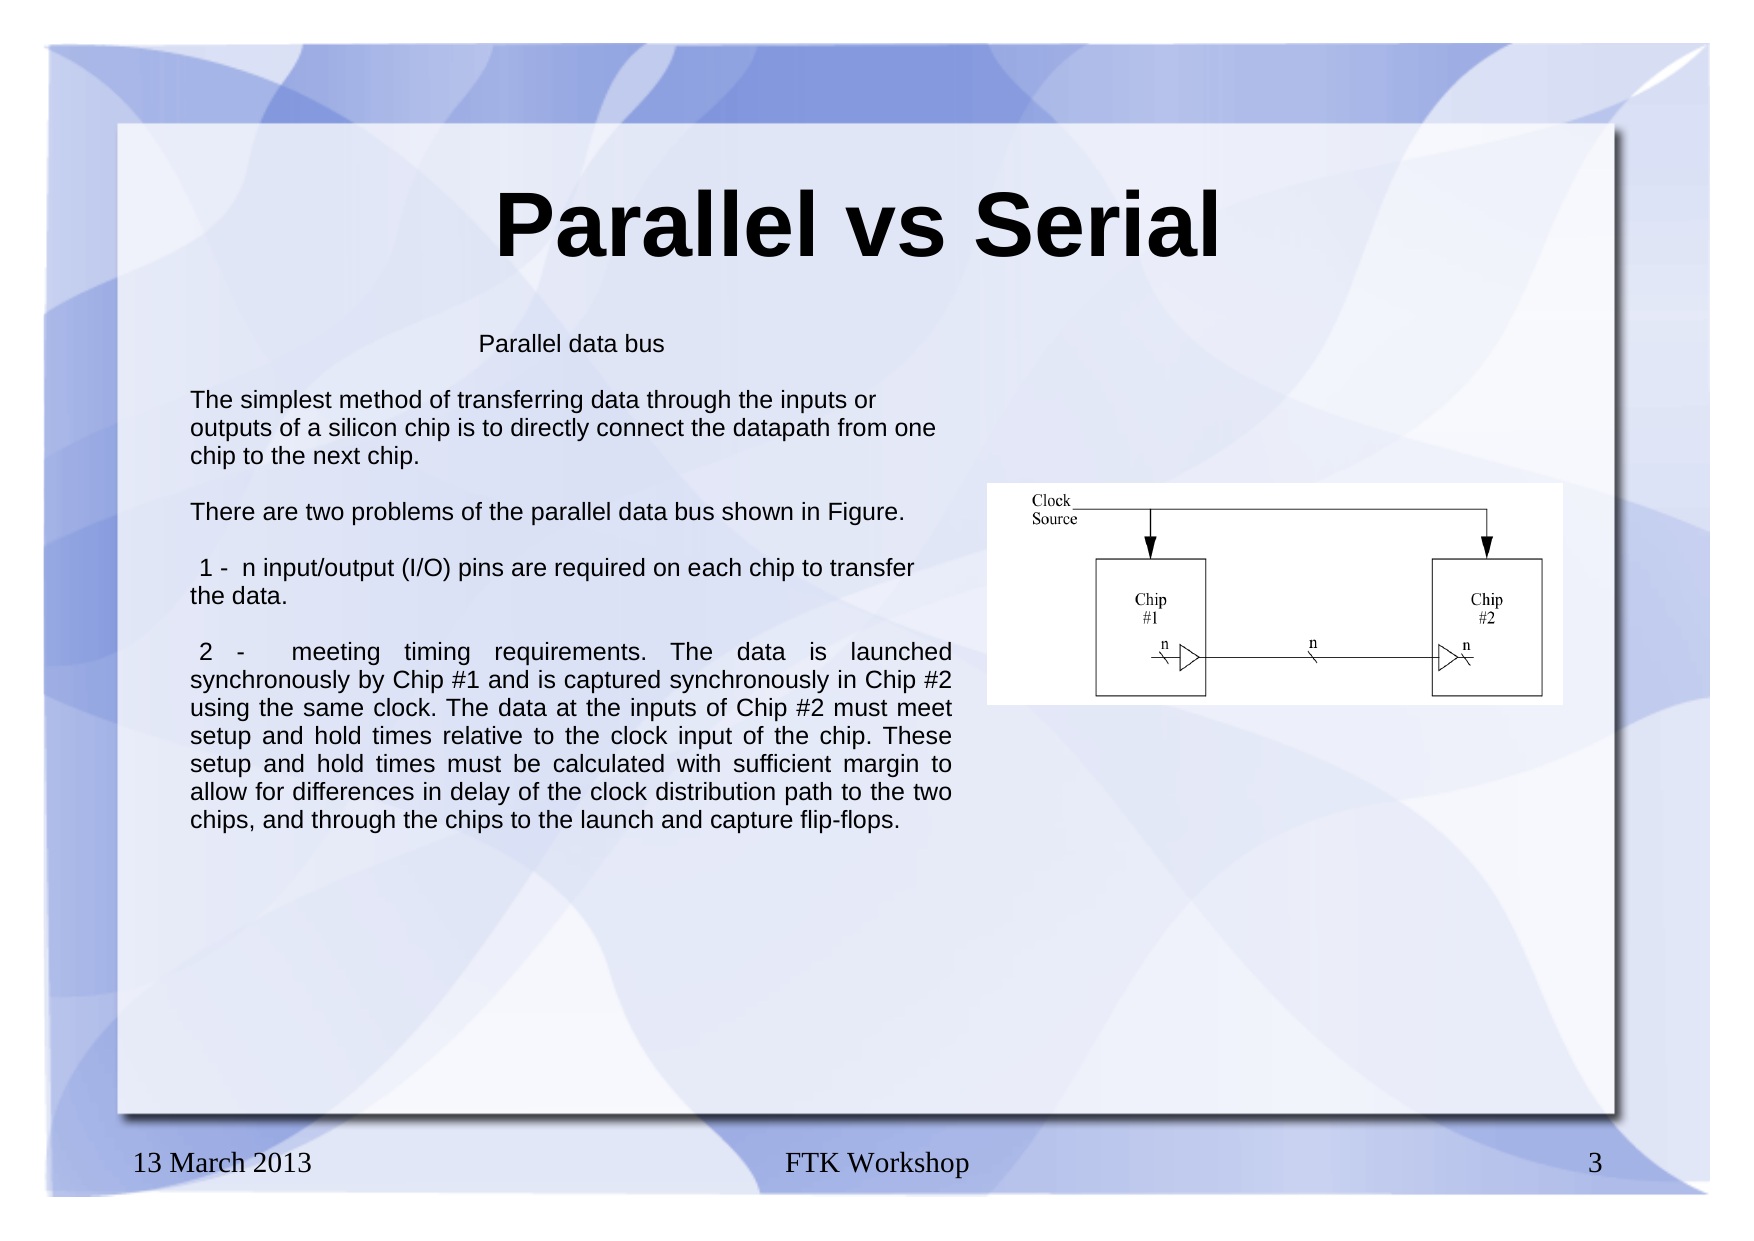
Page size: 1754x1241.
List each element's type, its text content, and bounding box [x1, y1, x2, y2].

text_box Parallel data bus The simplest method of transferring data through the inputs or outputs of a silicon chip is to directly connect the datapath from one chip to the next chip. There are two problems of the parallel data bus shown in Figure. 1 - n input/output (I/O) pins are required on each chip to transfer the data. 2 - meeting timing requirements. The data is launched synchronously by Chip #1 and is captured synchronously in Chip #2 using the same clock. The data at the inputs of Chip #2 must meet setup and hold times relative to the clock input of the chip. These setup and hold times must be calculated with sufficient margin to allow for differences in delay of the clock distribution path to the two chips, and through the chips to the launch and capture flip-flops. [175, 322, 969, 926]
picture [43, 43, 1710, 1197]
title Parallel vs Serial [126, 127, 1591, 321]
